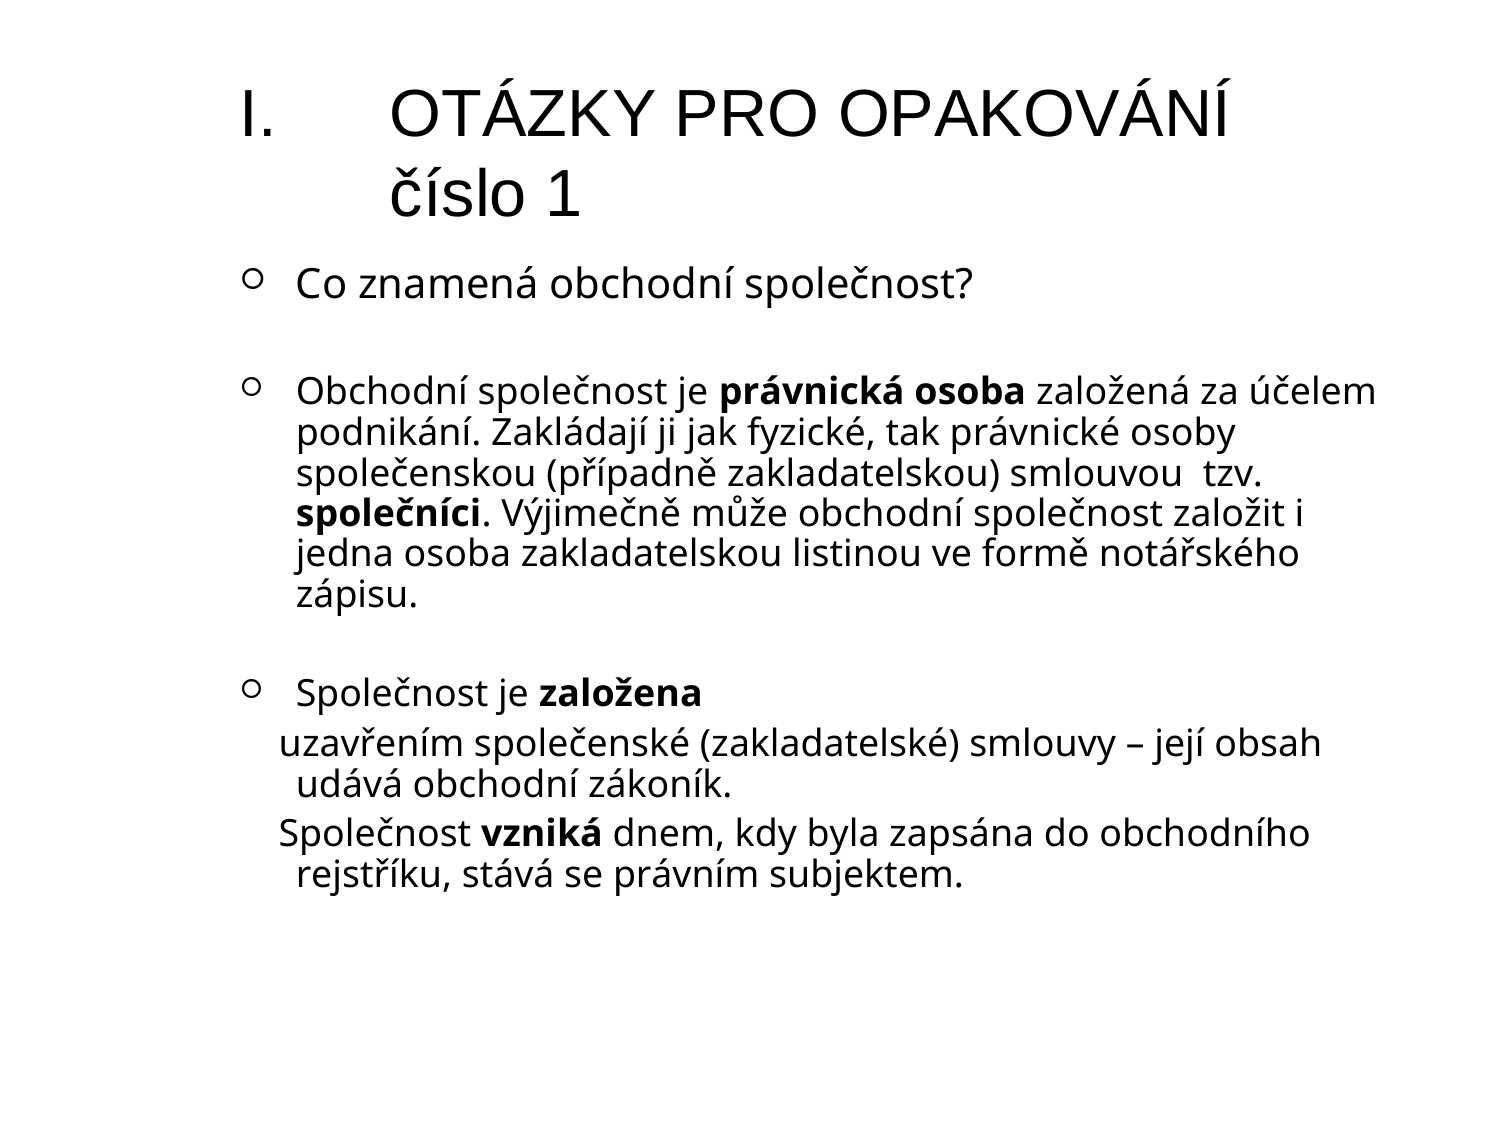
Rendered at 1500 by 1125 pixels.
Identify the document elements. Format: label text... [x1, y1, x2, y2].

list Co znamená obchodní společnost? Obchodní společnost je právnická osoba založená za účelem podnikání. Zakládají ji jak fyzické, tak právnické osoby společenskou (případně zakladatelskou) smlouvou tzv. společníci. Výjimečně může obchodní společnost založit i jedna osoba zakladatelskou listinou ve formě notářského zápisu. Společnost je založena uzavřením společenské (zakladatelské) smlouvy – její obsah udává obchodní zákoník. Společnost vzniká dnem, kdy byla zapsána do obchodního rejstříku, stává se právním subjektem. [224, 255, 1425, 1125]
title I. OTÁZKY PRO OPAKOVÁNÍ číslo 1 [224, 49, 1425, 237]
